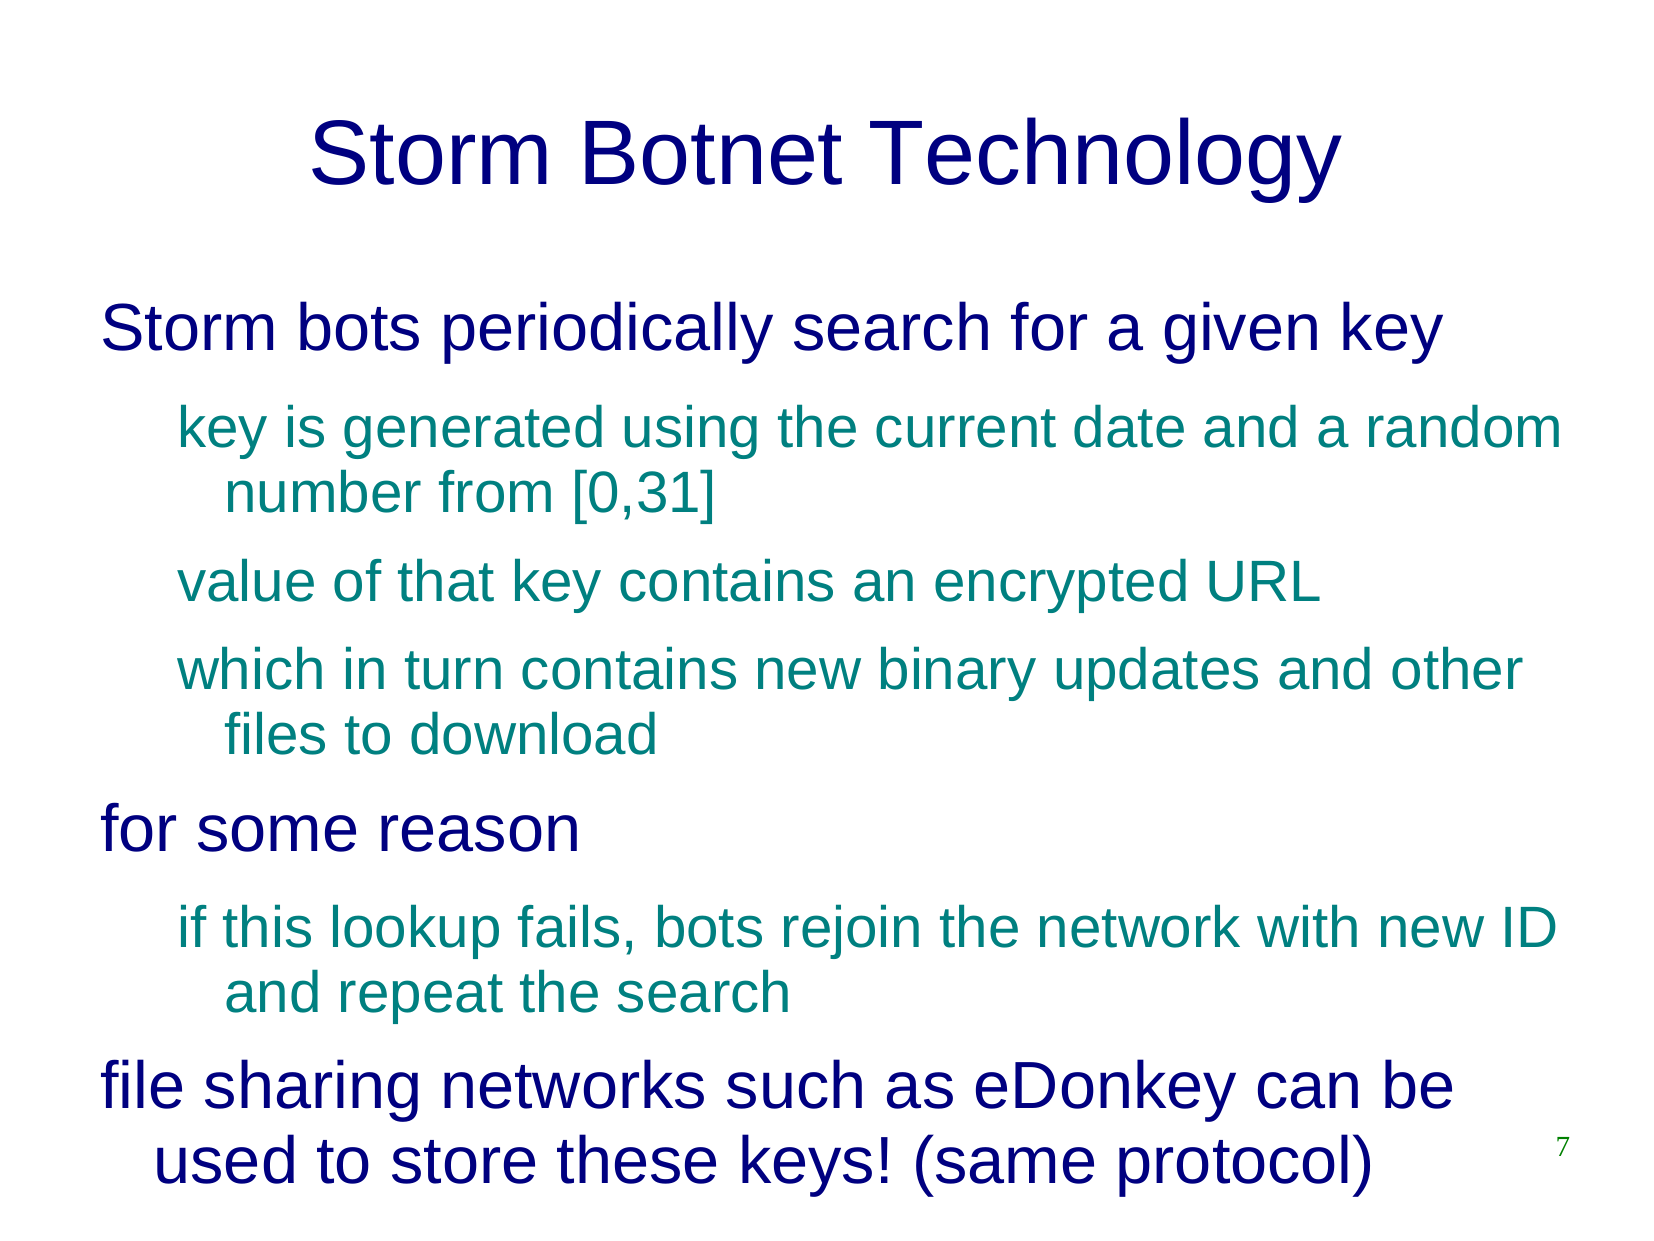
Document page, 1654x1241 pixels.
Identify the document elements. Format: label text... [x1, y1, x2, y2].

title Storm Botnet Technology [82, 56, 1571, 250]
list Storm bots periodically search for a given key key is generated using the current date and a random number from [0,31] value of that key contains an encrypted URL which in turn contains new binary updates and other files to download for some reason if this lookup fails, bots rejoin the network with new ID and repeat the search file sharing networks such as eDonkey can be used to store these keys! (same protocol) [82, 290, 1571, 1199]
